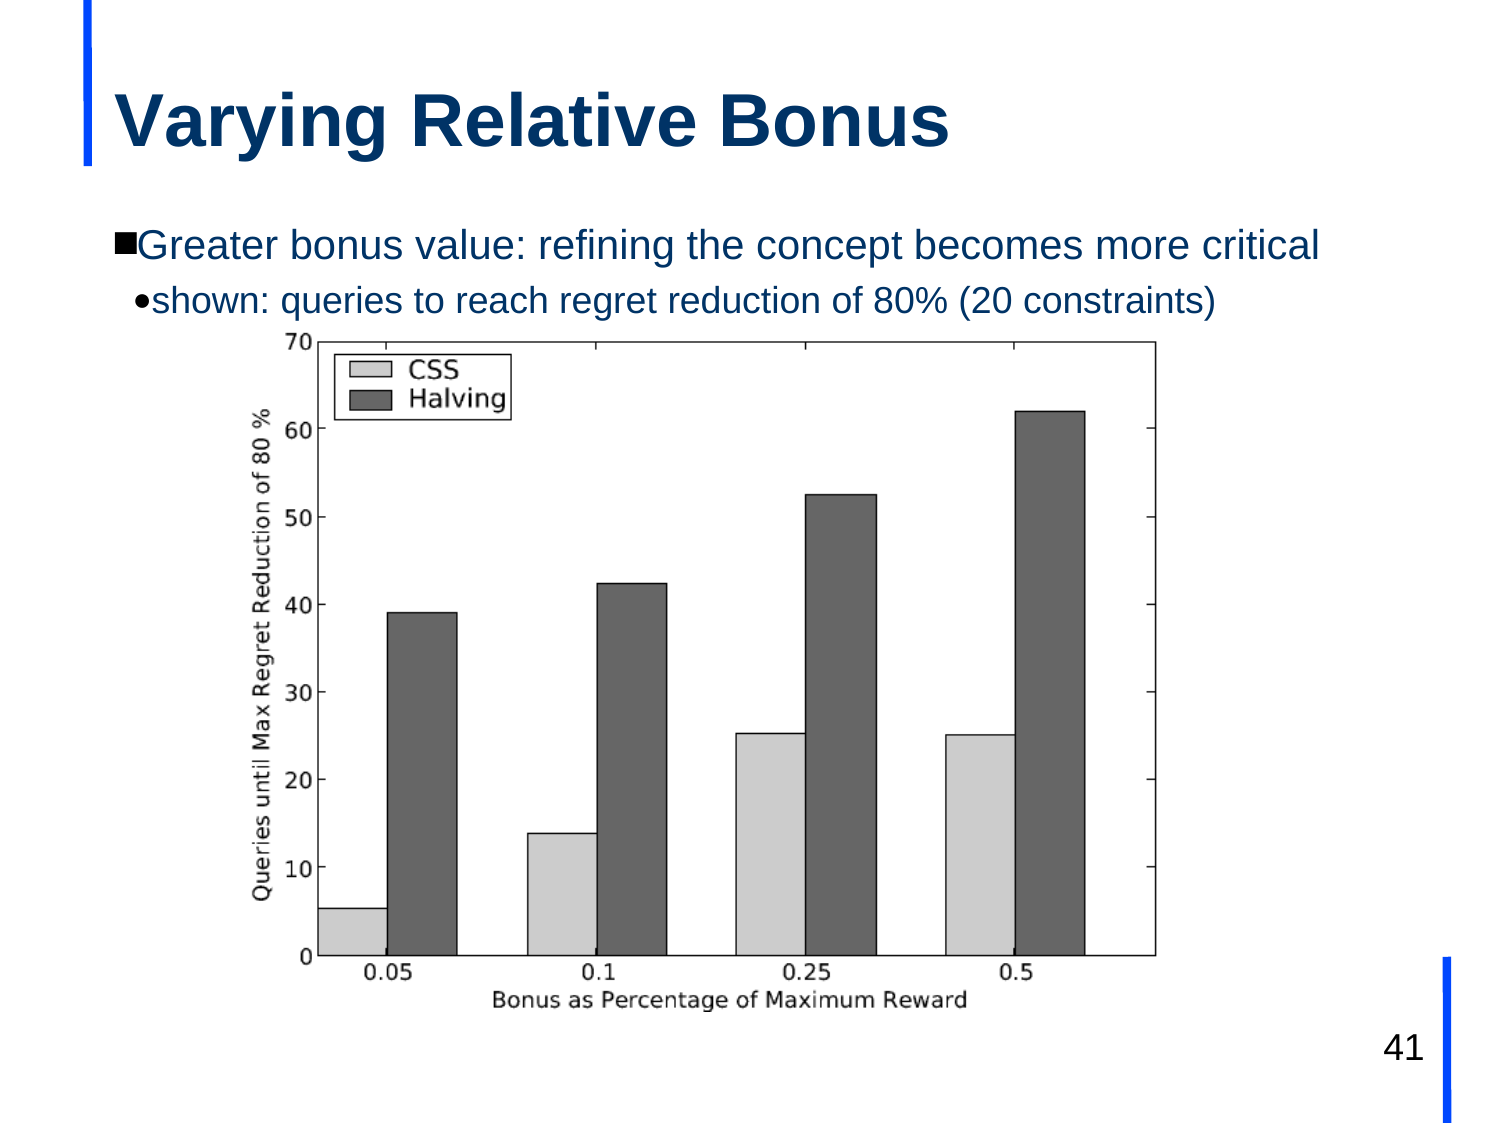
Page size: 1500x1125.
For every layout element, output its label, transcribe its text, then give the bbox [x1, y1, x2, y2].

picture [230, 329, 1169, 1012]
title Varying Relative Bonus [99, 24, 1438, 212]
list Greater bonus value: refining the concept becomes more critical shown: queries to reach regret reduction of 80% (20 constraints) [99, 212, 1438, 388]
